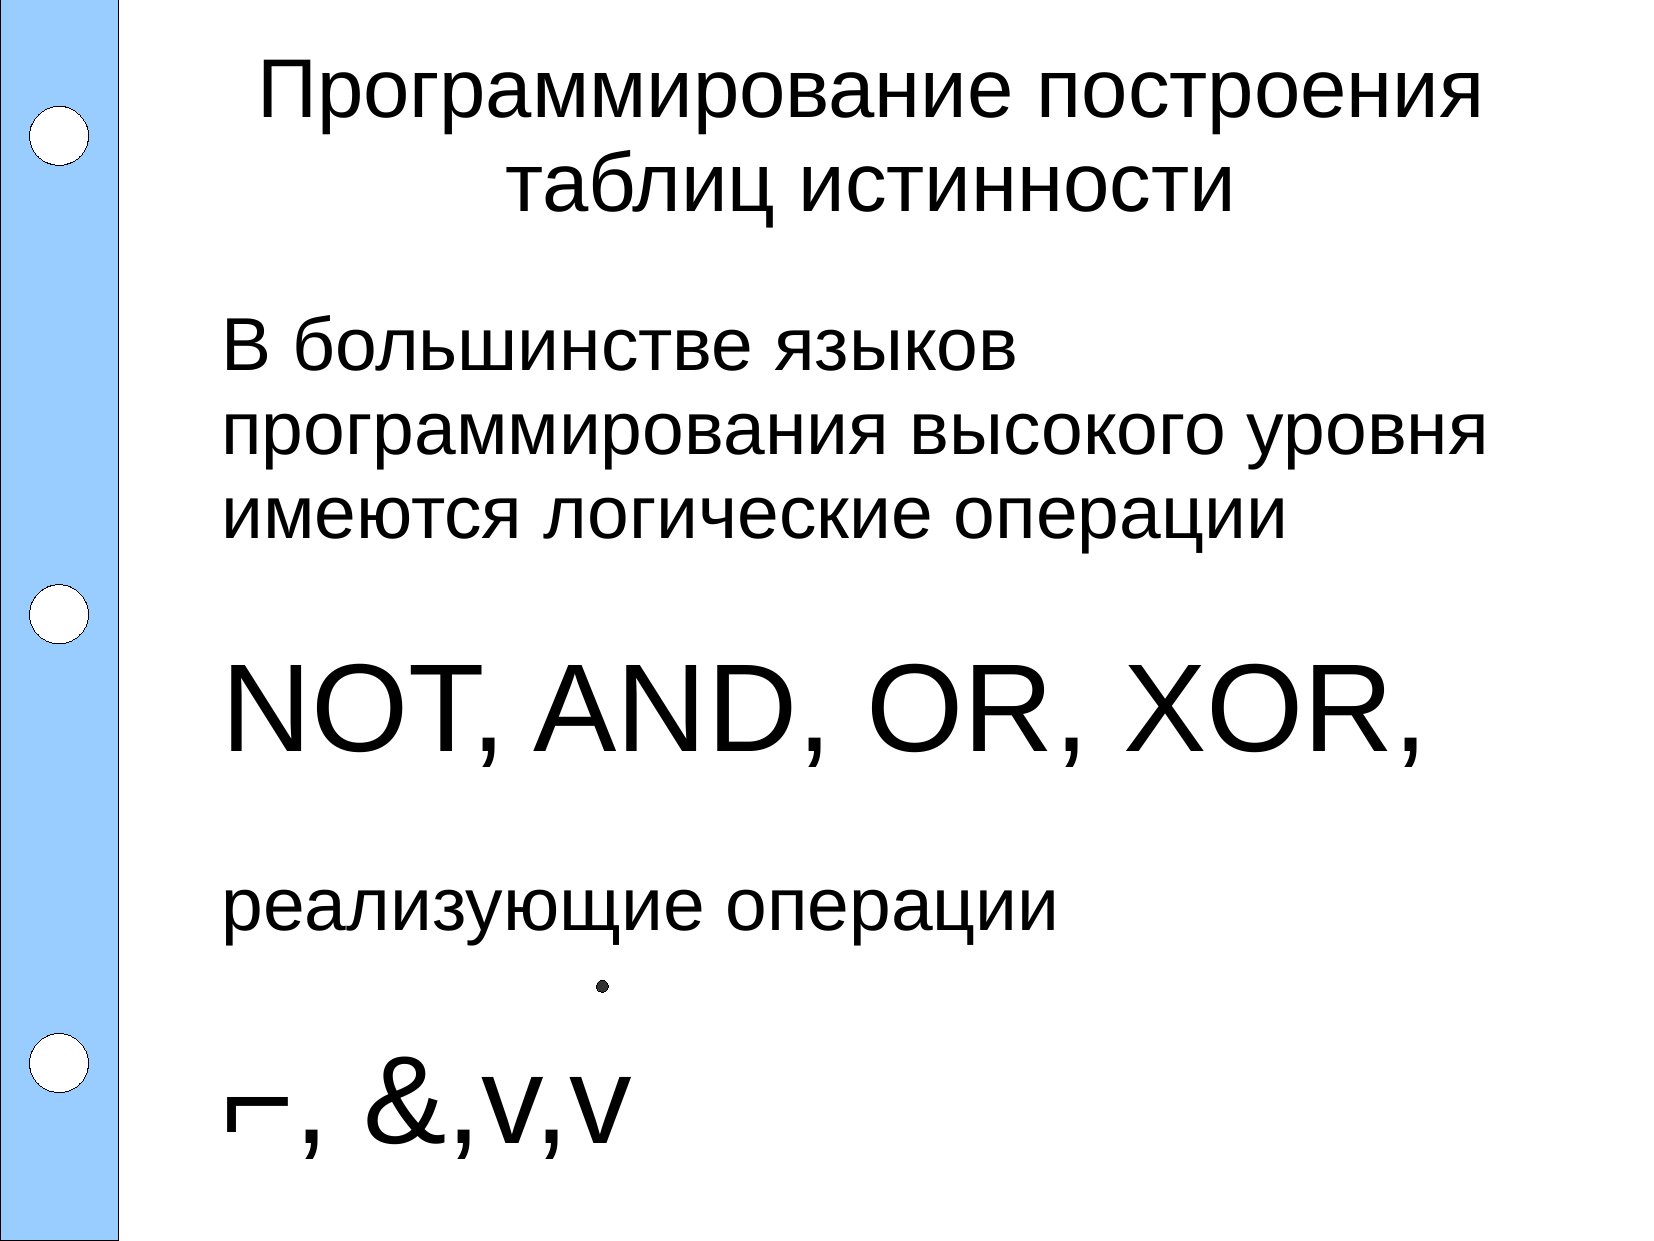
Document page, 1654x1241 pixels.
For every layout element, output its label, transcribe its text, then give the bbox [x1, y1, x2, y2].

text_box Программирование построения таблиц истинности [206, 35, 1536, 237]
text_box [0, 0, 119, 1241]
text_box В большинстве языков программирования высокого уровня имеются логические операции NOT, AND, OR, XOR, реализующие операции ⌐, &,v,v [206, 295, 1595, 1178]
text_box [596, 980, 609, 993]
